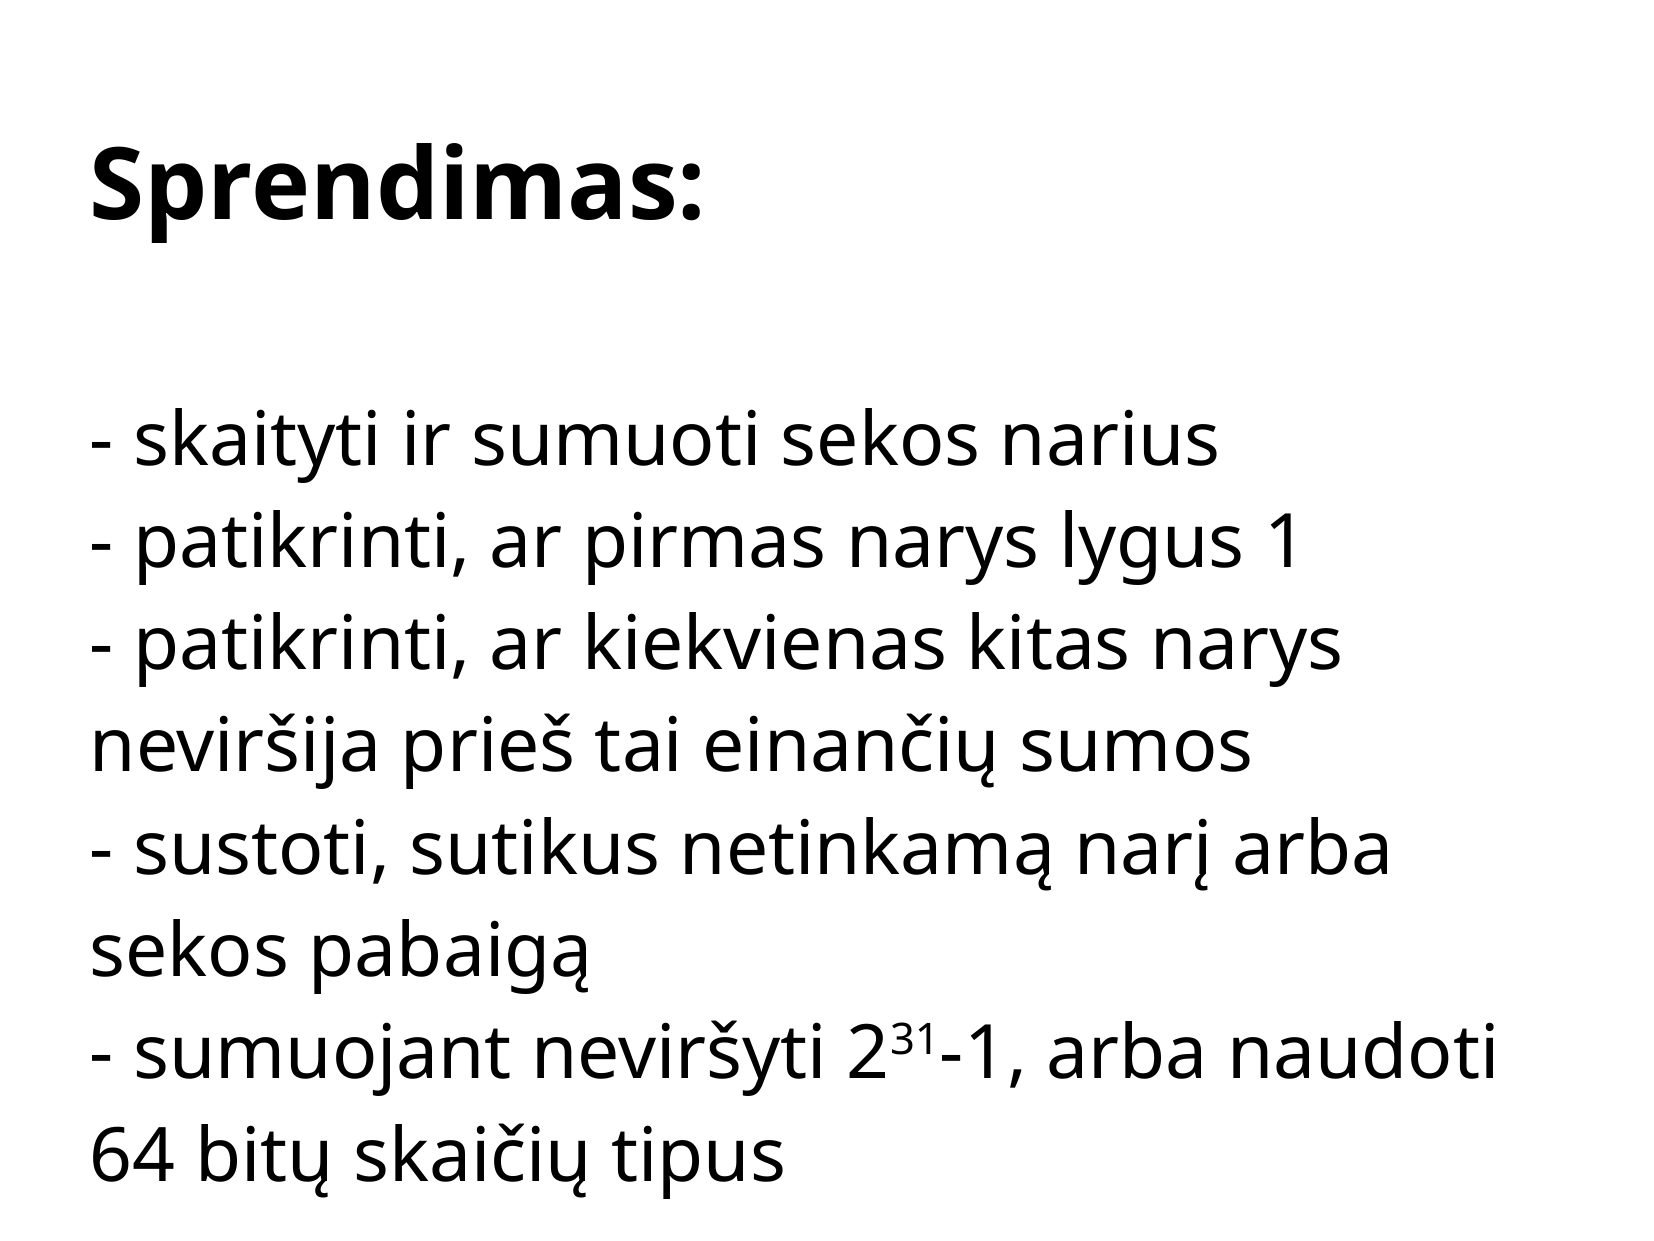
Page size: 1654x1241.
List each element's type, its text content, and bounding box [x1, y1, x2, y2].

text_box Sprendimas: - skaityti ir sumuoti sekos narius - patikrinti, ar pirmas narys lygus 1 - patikrinti, ar kiekvienas kitas narys neviršija prieš tai einančių sumos - sustoti, sutikus netinkamą narį arba sekos pabaigą - sumuojant neviršyti 231-1, arba naudoti 64 bitų skaičių tipus [75, 104, 1538, 1169]
